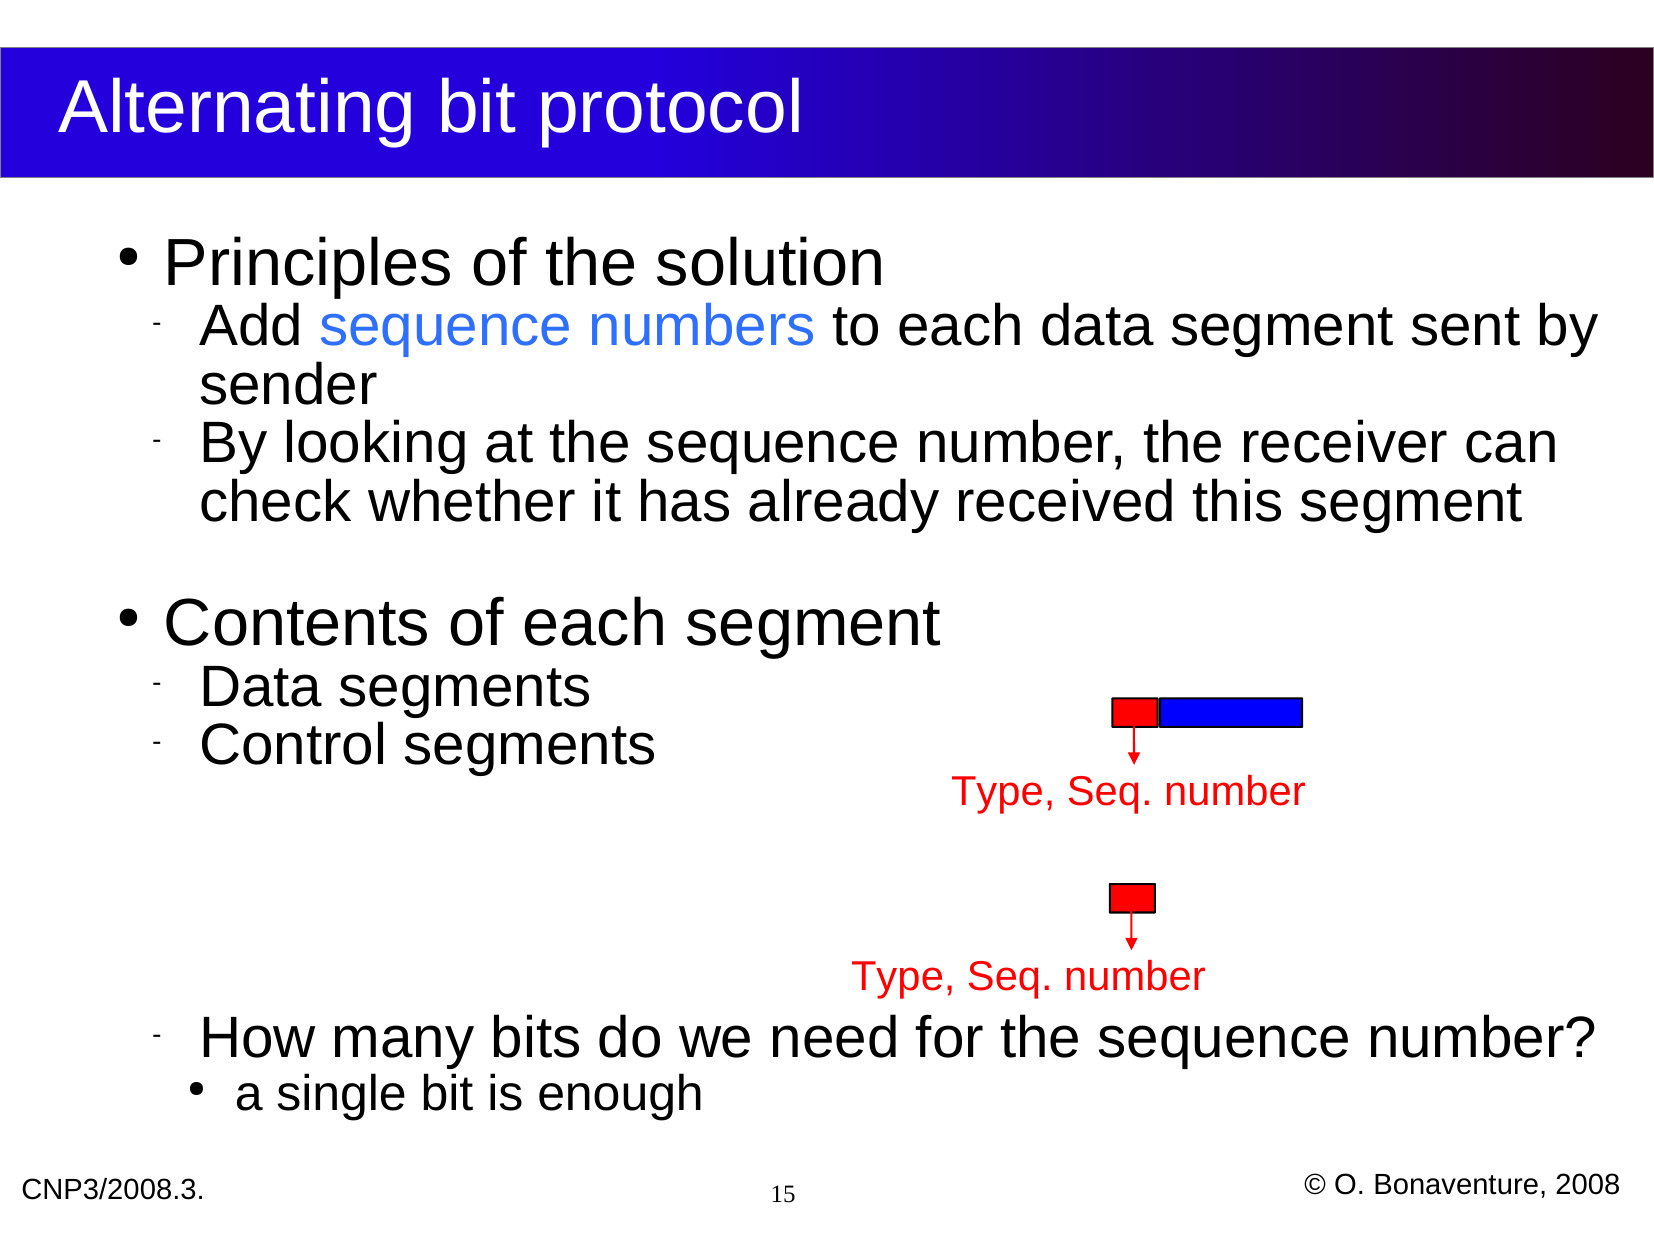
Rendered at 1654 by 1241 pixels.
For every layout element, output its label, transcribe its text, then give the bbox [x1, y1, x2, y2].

text_box Type, Seq. number [851, 957, 1207, 1000]
text_box CNP3/2008.3. [21, 1176, 116, 1212]
list Principles of the solution Add sequence numbers to each data segment sent by sender By looking at the sequence number, the receiver can check whether it has already received this segment Contents of each segment Data segments Control segments How many bits do we need for the sequence number? a single bit is enough [116, 231, 1654, 1241]
text_box [1112, 698, 1158, 727]
text_box [1159, 698, 1303, 727]
title Alternating bit protocol [10, 0, 1105, 219]
text_box [1109, 884, 1155, 913]
text_box Type, Seq. number [951, 771, 1307, 814]
